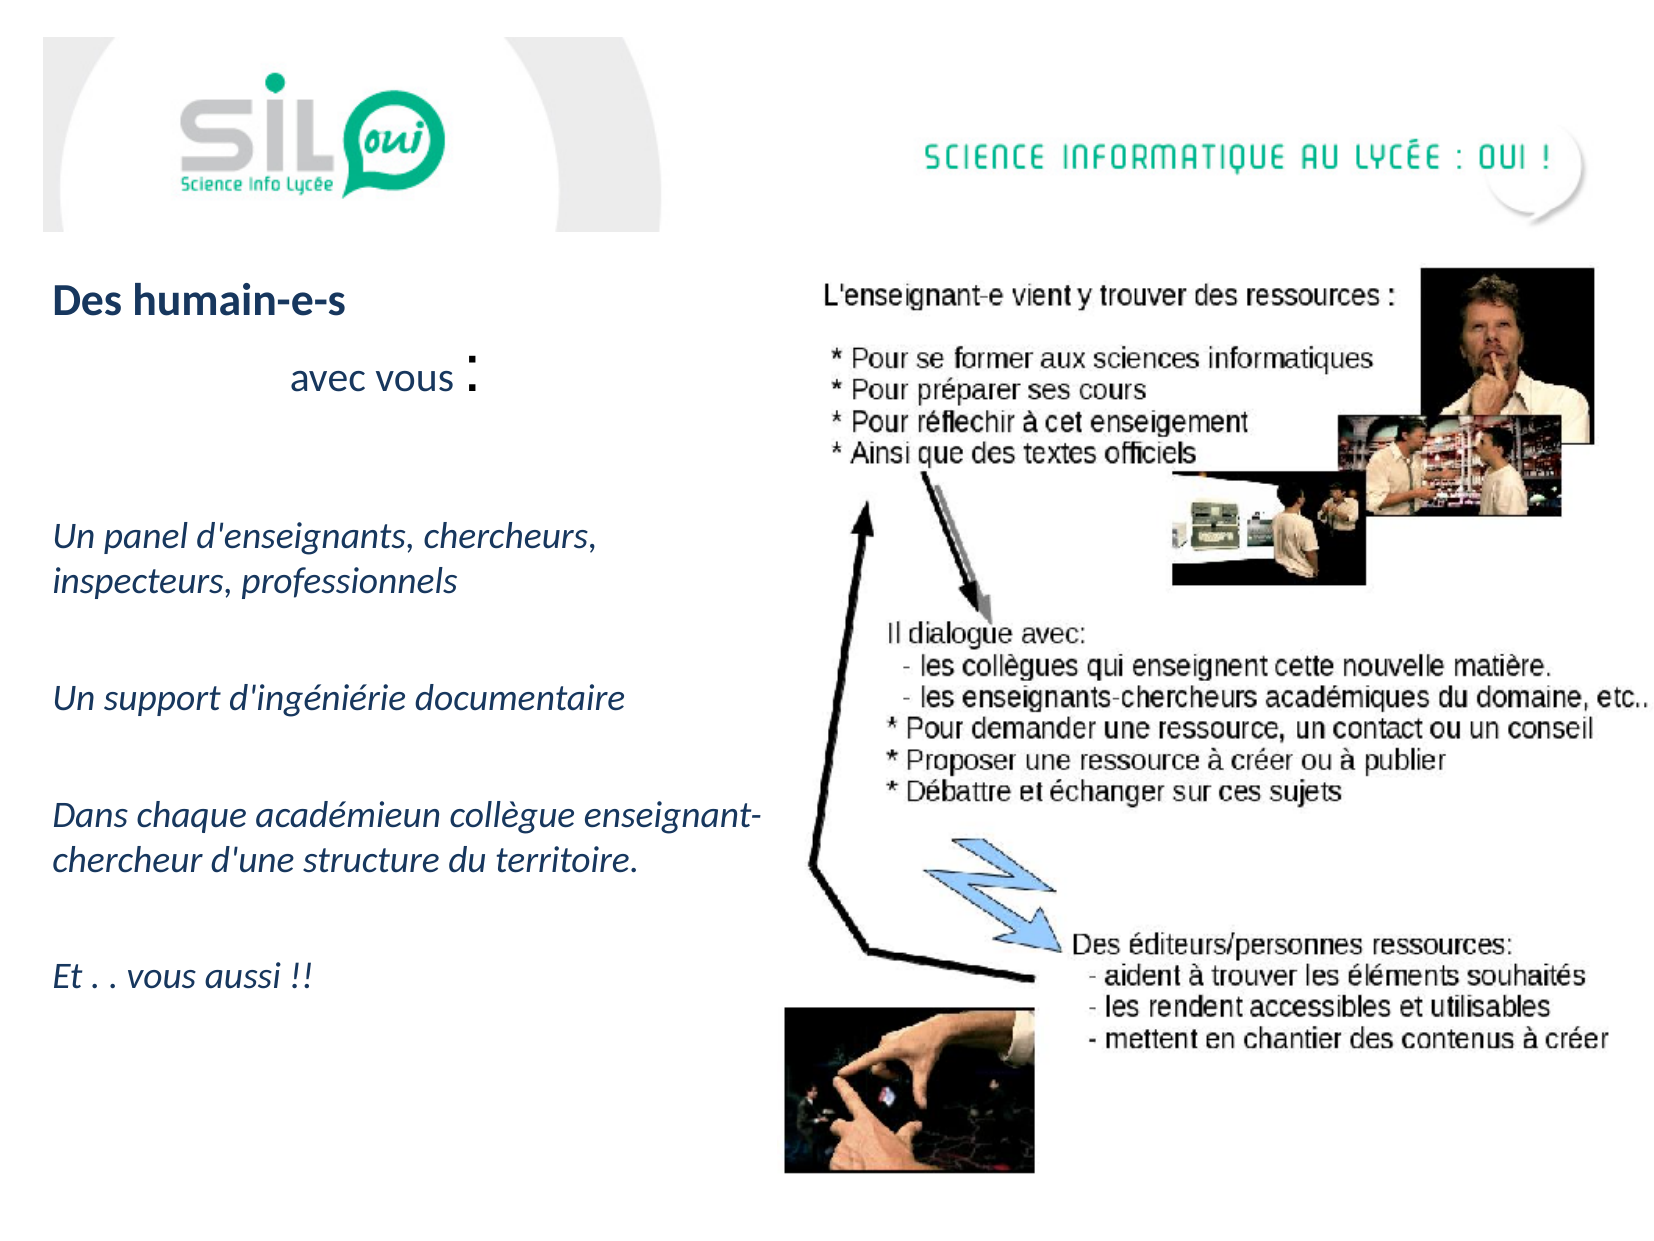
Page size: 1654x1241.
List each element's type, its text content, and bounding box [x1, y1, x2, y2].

picture [43, 37, 1613, 232]
list Des humain-e-s avec vous : Un panel d'enseignants, chercheurs, inspecteurs, professionnels Un support d'ingéniérie documentaire Dans chaque académieun collègue enseignant-chercheur d'une structure du territoire. Et . . vous aussi !! [37, 262, 777, 1088]
picture [777, 262, 1654, 1175]
